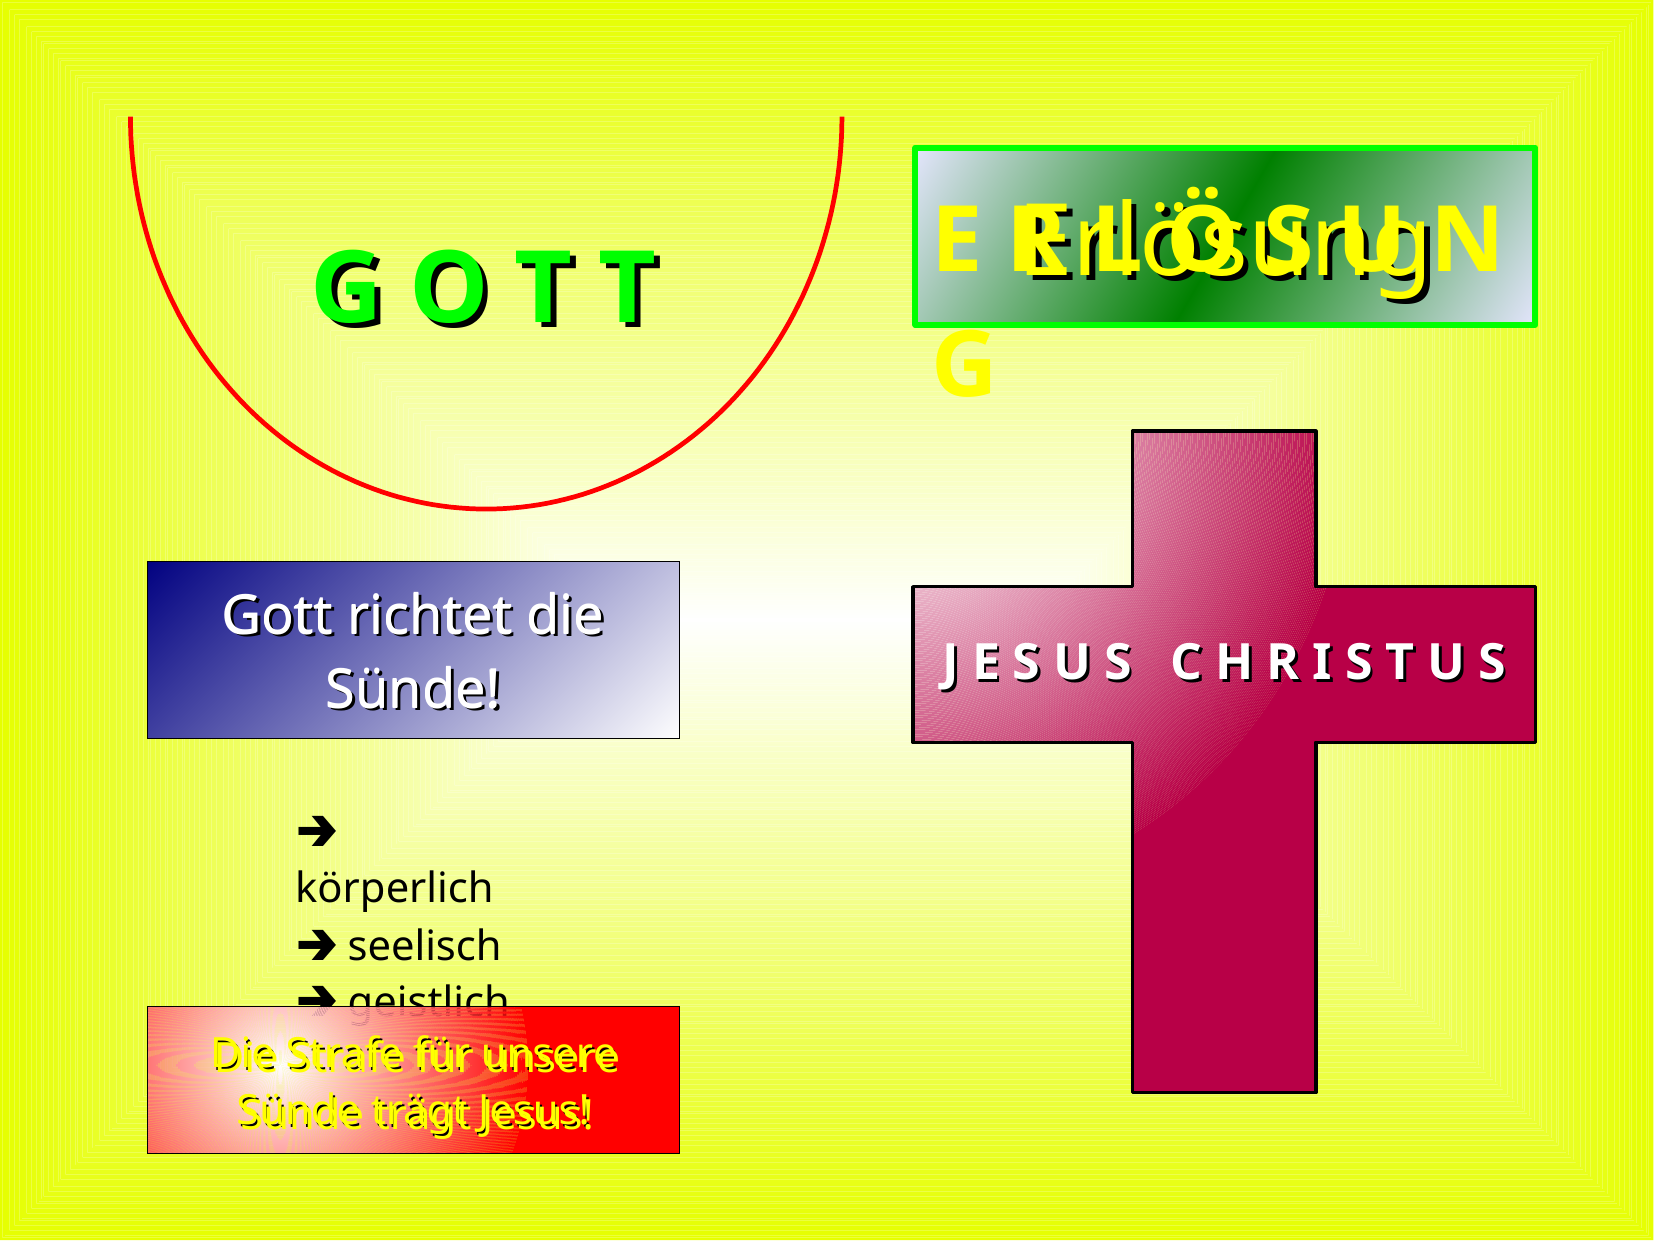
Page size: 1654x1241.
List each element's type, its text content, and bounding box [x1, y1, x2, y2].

text_box Gott richtet die Sünde! [147, 561, 680, 576]
text_box J E S U S C H R I S T U S [912, 431, 1536, 1093]
text_box Gott richtet die Sünde! [147, 711, 680, 739]
text_box  körperlich  seelisch  geistlich [295, 801, 540, 975]
text_box Die Strafe für unsere Sünde trägt Jesus! [147, 1006, 680, 1027]
text_box Die Strafe für unsere Sünde trägt Jesus! [147, 1132, 680, 1154]
text_box E R L Ö S U N G [931, 173, 1525, 288]
text_box Gott richtet die Sünde! [146, 576, 681, 711]
text_box Erlösung [915, 147, 1536, 325]
text_box G O T T [272, 215, 696, 345]
text_box Die Strafe für unsere Sünde trägt Jesus! [126, 1027, 708, 1132]
